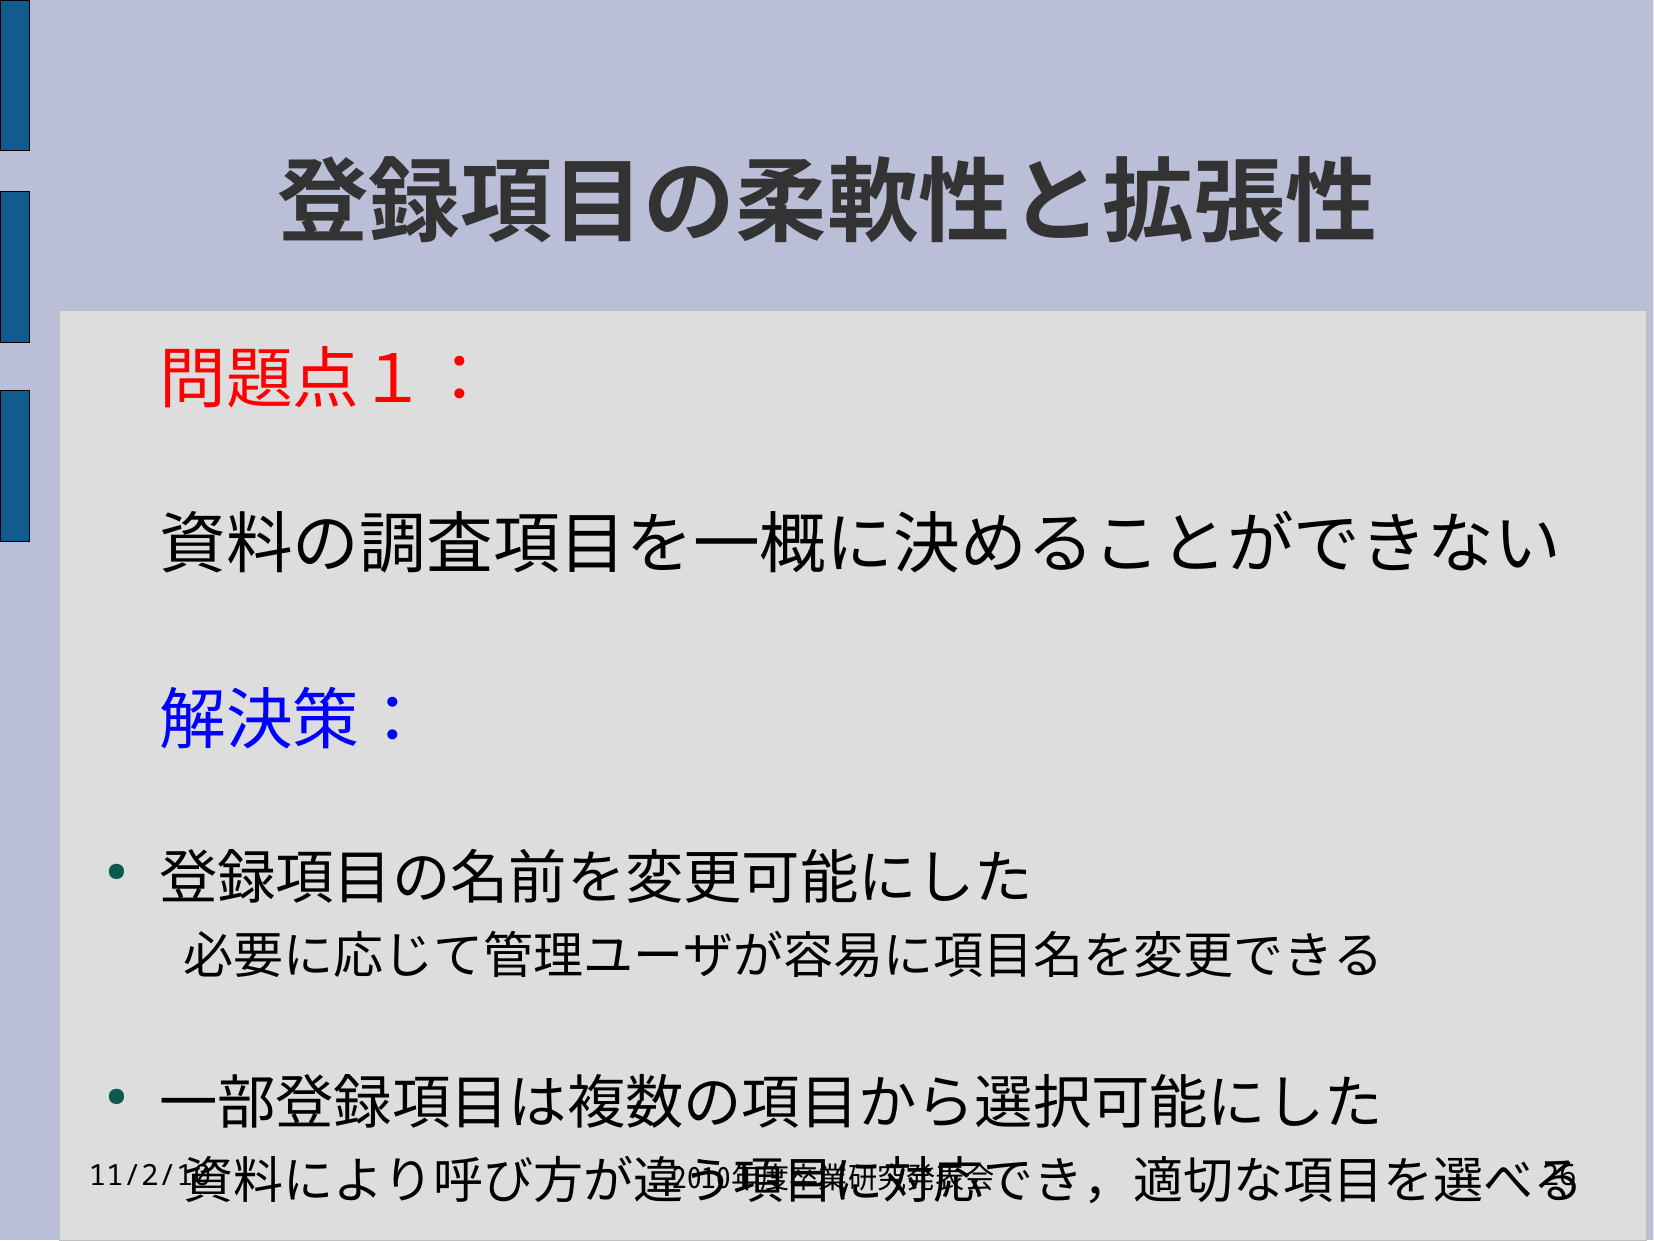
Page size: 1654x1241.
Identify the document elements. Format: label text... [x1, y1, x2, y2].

title 登録項目の柔軟性と拡張性 [121, 91, 1534, 299]
list 問題点１： 資料の調査項目を一概に決めることができない 解決策： 登録項目の名前を変更可能にした 必要に応じて管理ユーザが容易に項目名を変更できる 一部登録項目は複数の項目から選択可能にした 資料により呼び方が違う項目に対応でき，適切な項目を選べる 資料種別に対して公開項目と順番を設定可能にした 登録情報に取捨選択を行うことなく，公開項目を決定できる [88, 324, 1625, 1167]
